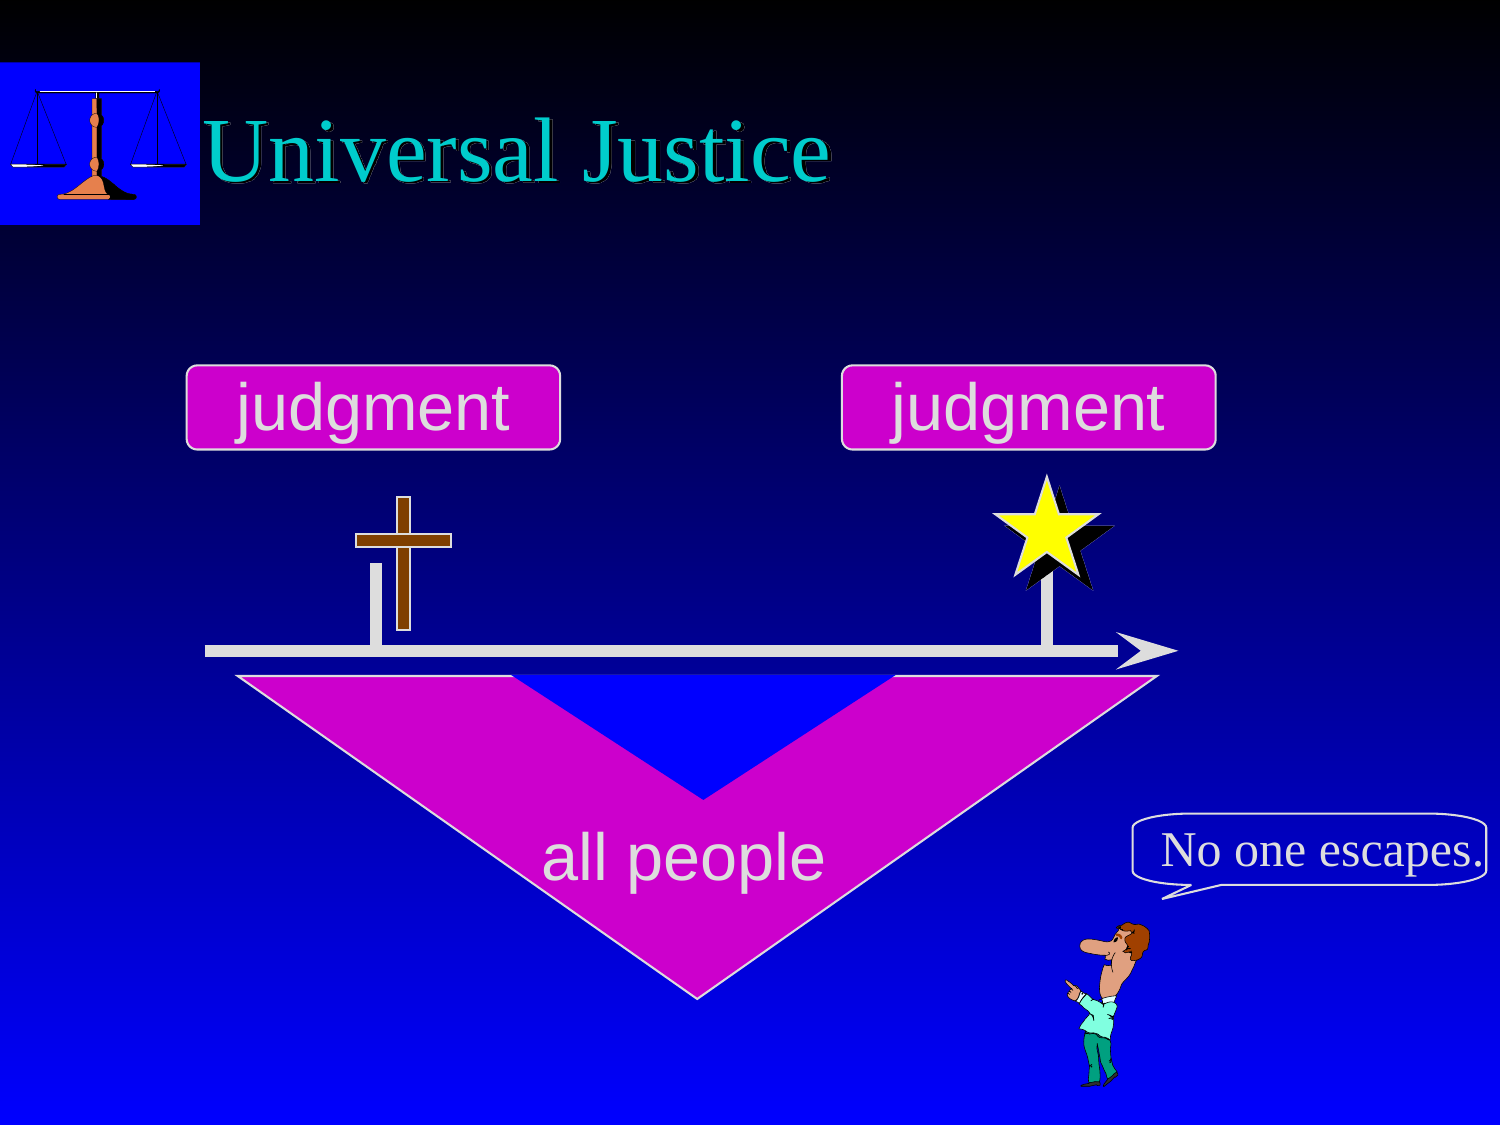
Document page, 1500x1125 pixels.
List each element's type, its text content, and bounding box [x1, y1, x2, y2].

text_box judgment [841, 365, 1216, 450]
text_box No one escapes. [1132, 813, 1487, 899]
chart [1064, 921, 1151, 1088]
text_box [560, 903, 834, 999]
title Universal Justice [187, 56, 1463, 244]
text_box [995, 476, 1099, 575]
text_box [356, 496, 452, 630]
text_box [237, 674, 1157, 879]
text_box all people [526, 812, 1093, 903]
text_box judgment [186, 365, 561, 450]
